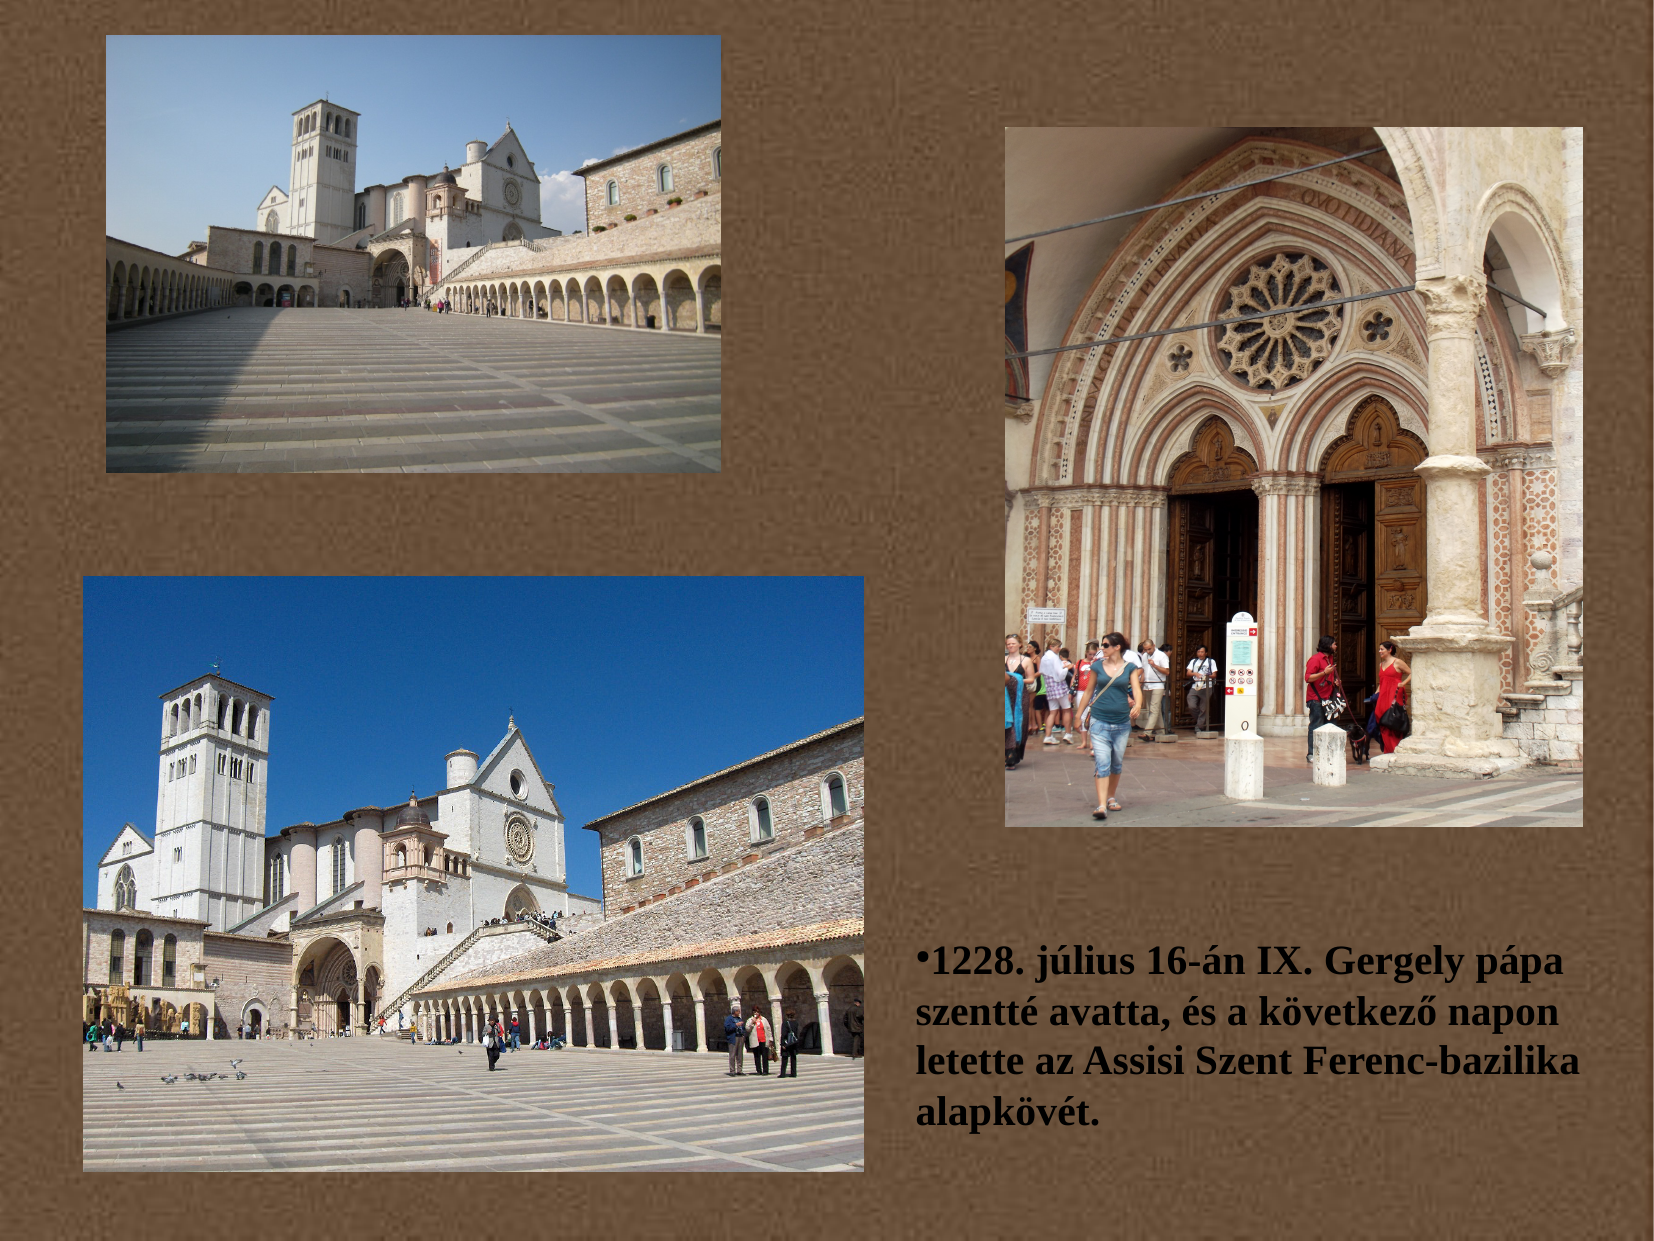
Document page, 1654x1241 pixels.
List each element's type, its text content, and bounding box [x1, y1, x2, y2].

picture [106, 35, 721, 473]
picture [83, 576, 864, 1172]
list 1228. július 16-án IX. Gergely pápa szentté avatta, és a következő napon letette az Assisi Szent Ferenc-bazilika alapkövét. [915, 933, 1642, 1241]
picture [1005, 127, 1583, 827]
